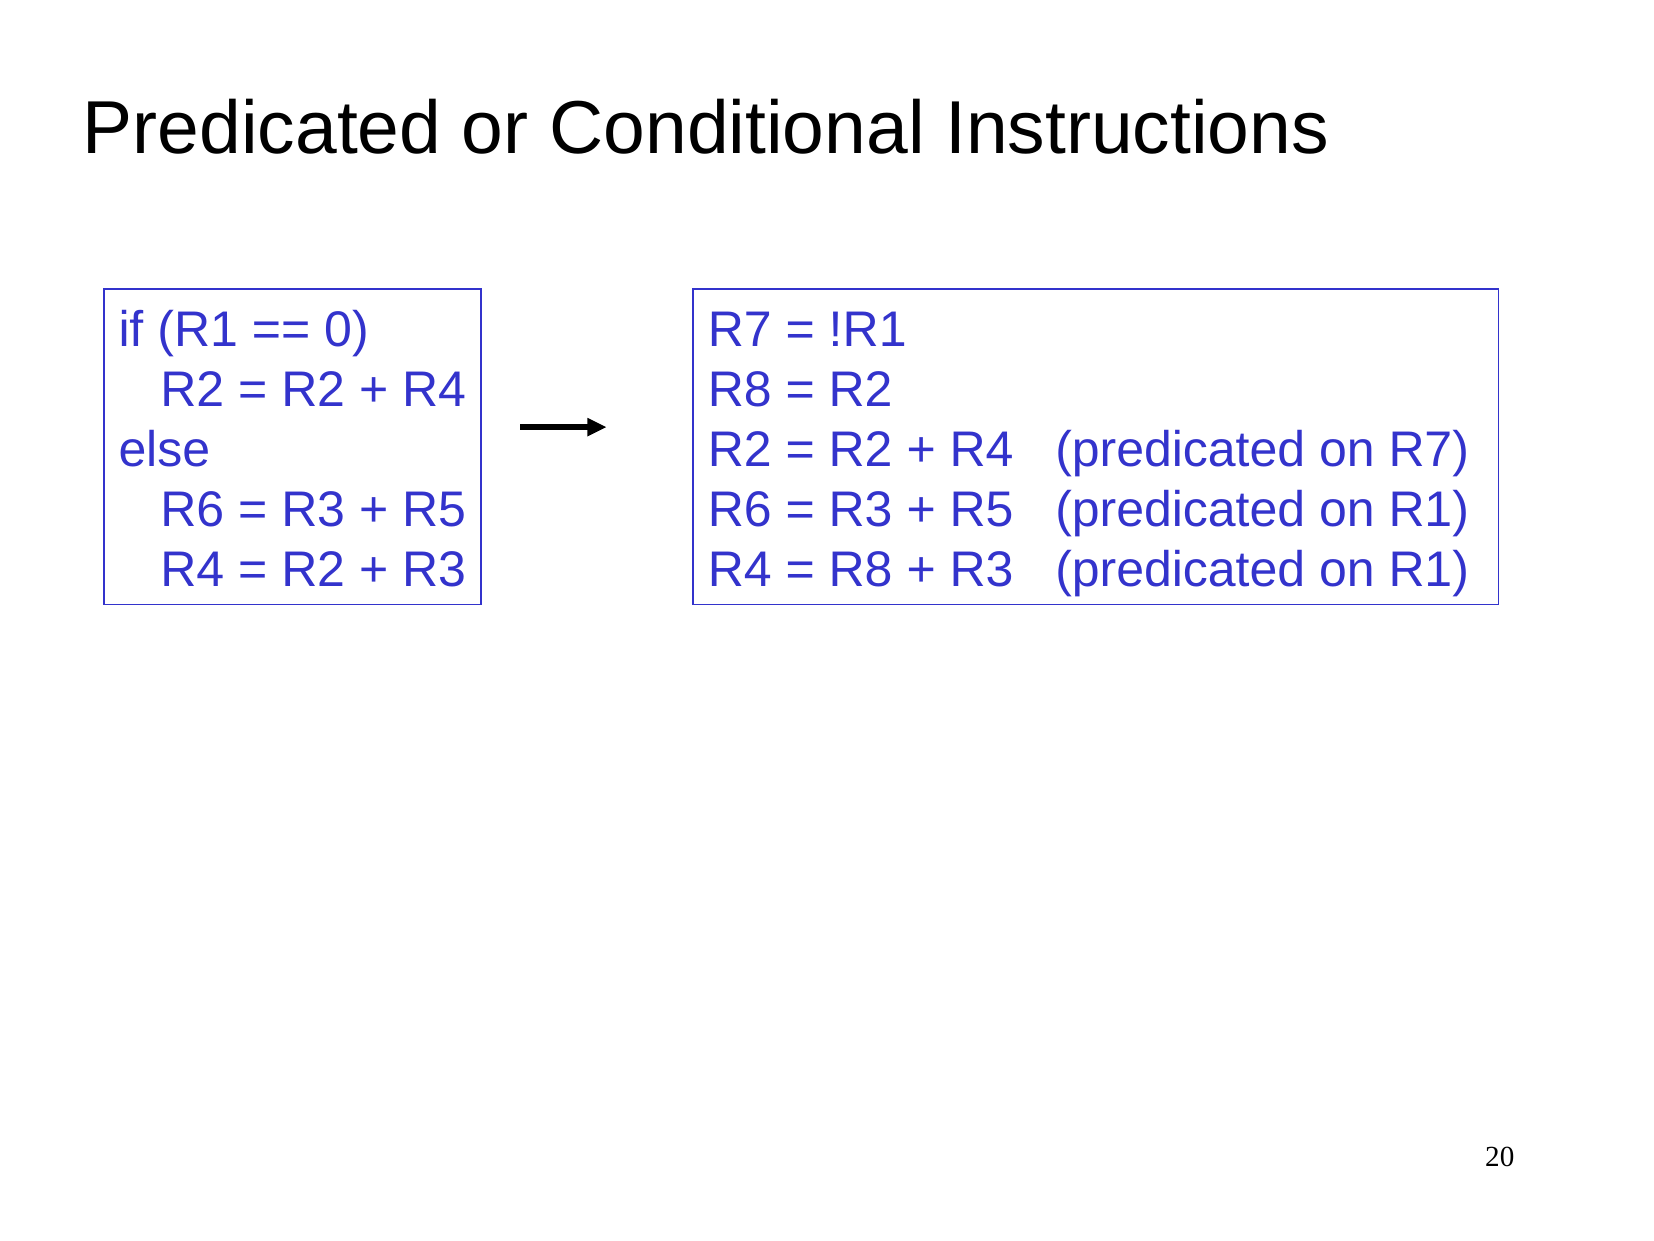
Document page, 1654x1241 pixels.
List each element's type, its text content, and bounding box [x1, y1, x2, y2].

text_box if (R1 == 0) R2 = R2 + R4 else R6 = R3 + R5 R4 = R2 + R3 [103, 289, 482, 605]
text_box Predicated or Conditional Instructions [67, 71, 1345, 177]
text_box <number> [1184, 1129, 1530, 1213]
text_box R7 = !R1 R8 = R2 R2 = R2 + R4 (predicated on R7) R6 = R3 + R5 (predicated on R1) R4 = R8 + R3 (predicated on R1) [693, 289, 1499, 605]
